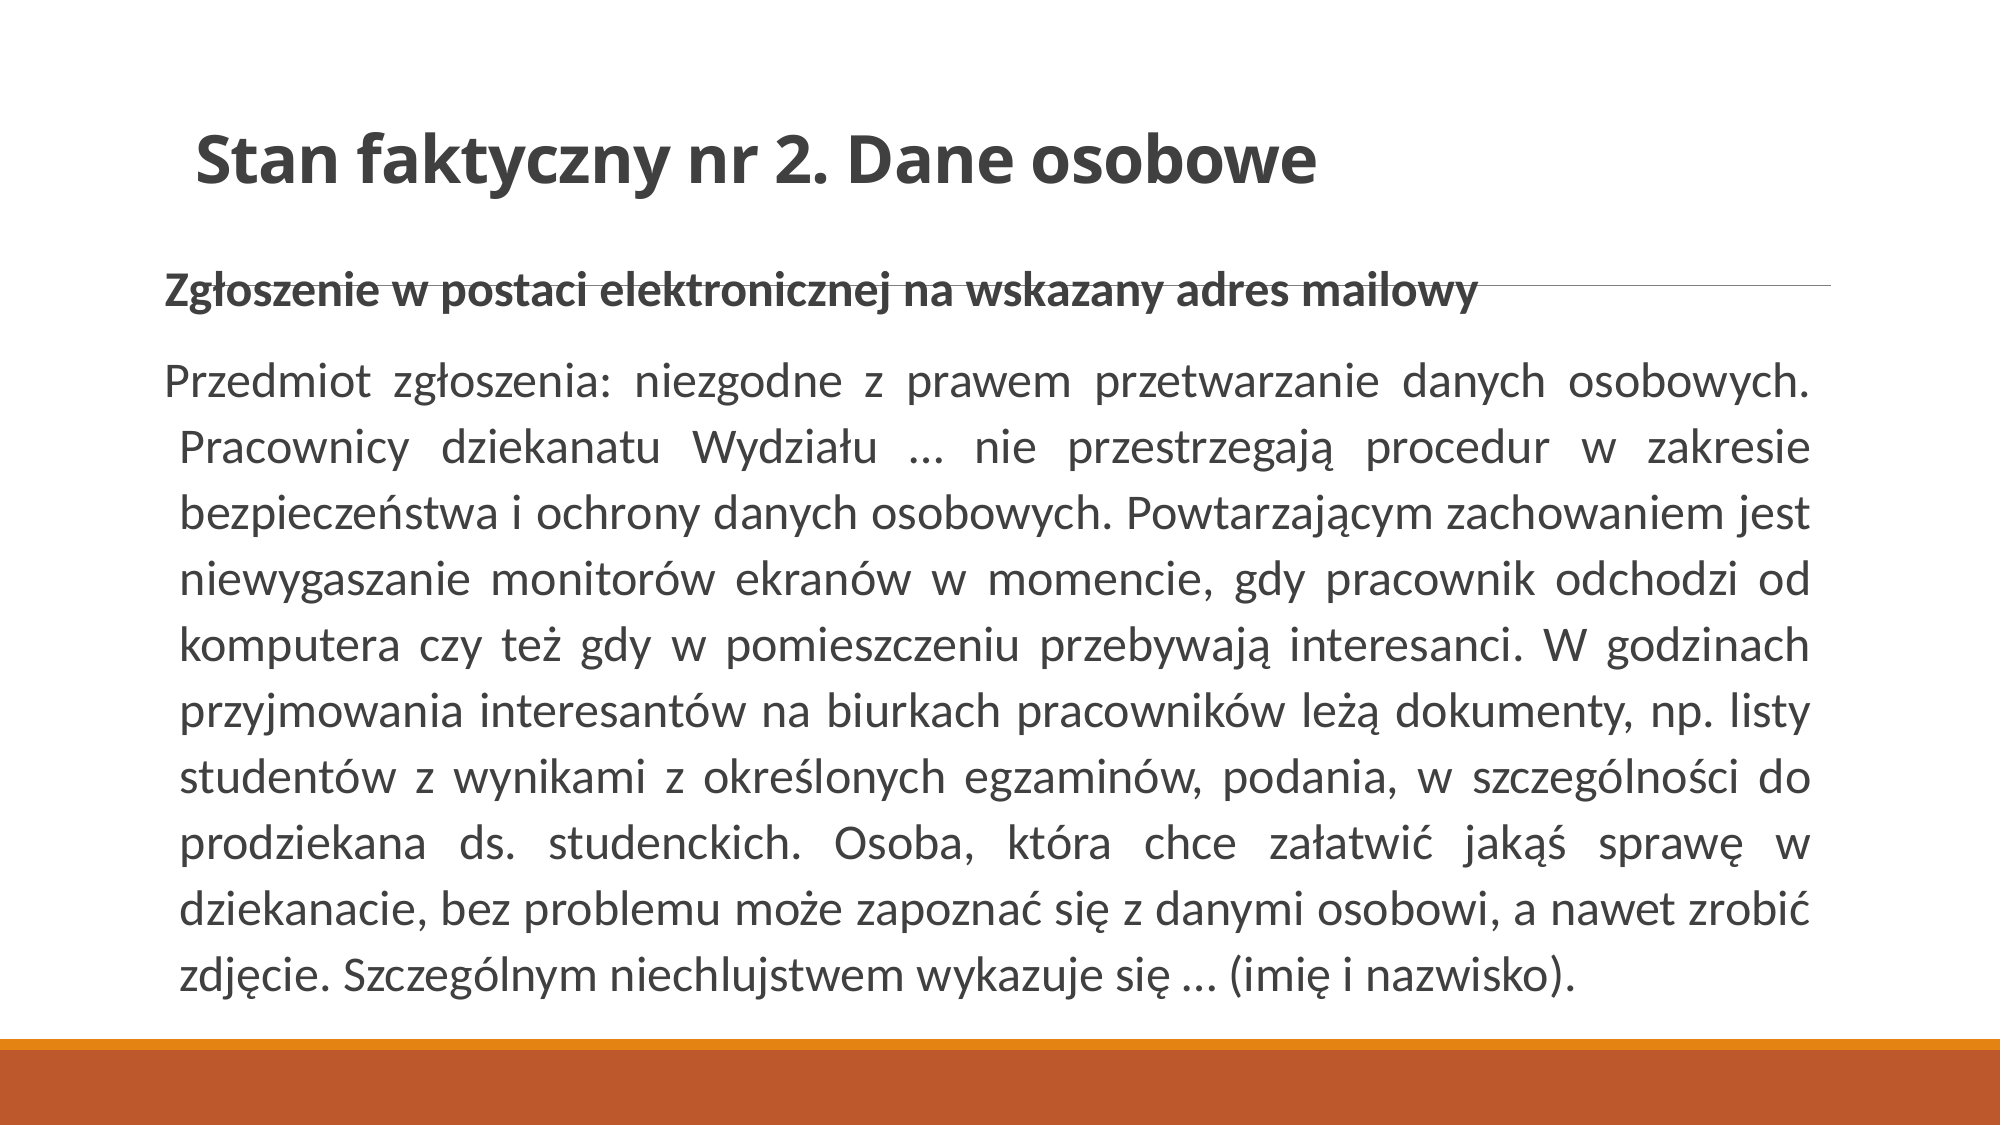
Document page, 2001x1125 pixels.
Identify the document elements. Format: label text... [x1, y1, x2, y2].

list Zgłoszenie w postaci elektronicznej na wskazany adres mailowy Przedmiot zgłoszenia: niezgodne z prawem przetwarzanie danych osobowych. Pracownicy dziekanatu Wydziału … nie przestrzegają procedur w zakresie bezpieczeństwa i ochrony danych osobowych. Powtarzającym zachowaniem jest niewygaszanie monitorów ekranów w momencie, gdy pracownik odchodzi od komputera czy też gdy w pomieszczeniu przebywają interesanci. W godzinach przyjmowania interesantów na biurkach pracowników leżą dokumenty, np. listy studentów z wynikami z określonych egzaminów, podania, w szczególności do prodziekana ds. studenckich. Osoba, która chce załatwić jakąś sprawę w dziekanacie, bez problemu może zapoznać się z danymi osobowi, a nawet zrobić zdjęcie. Szczególnym niechlujstwem wykazuje się … (imię i nazwisko). [149, 243, 1850, 1024]
title Stan faktyczny nr 2. Dane osobowe [180, 47, 1831, 243]
